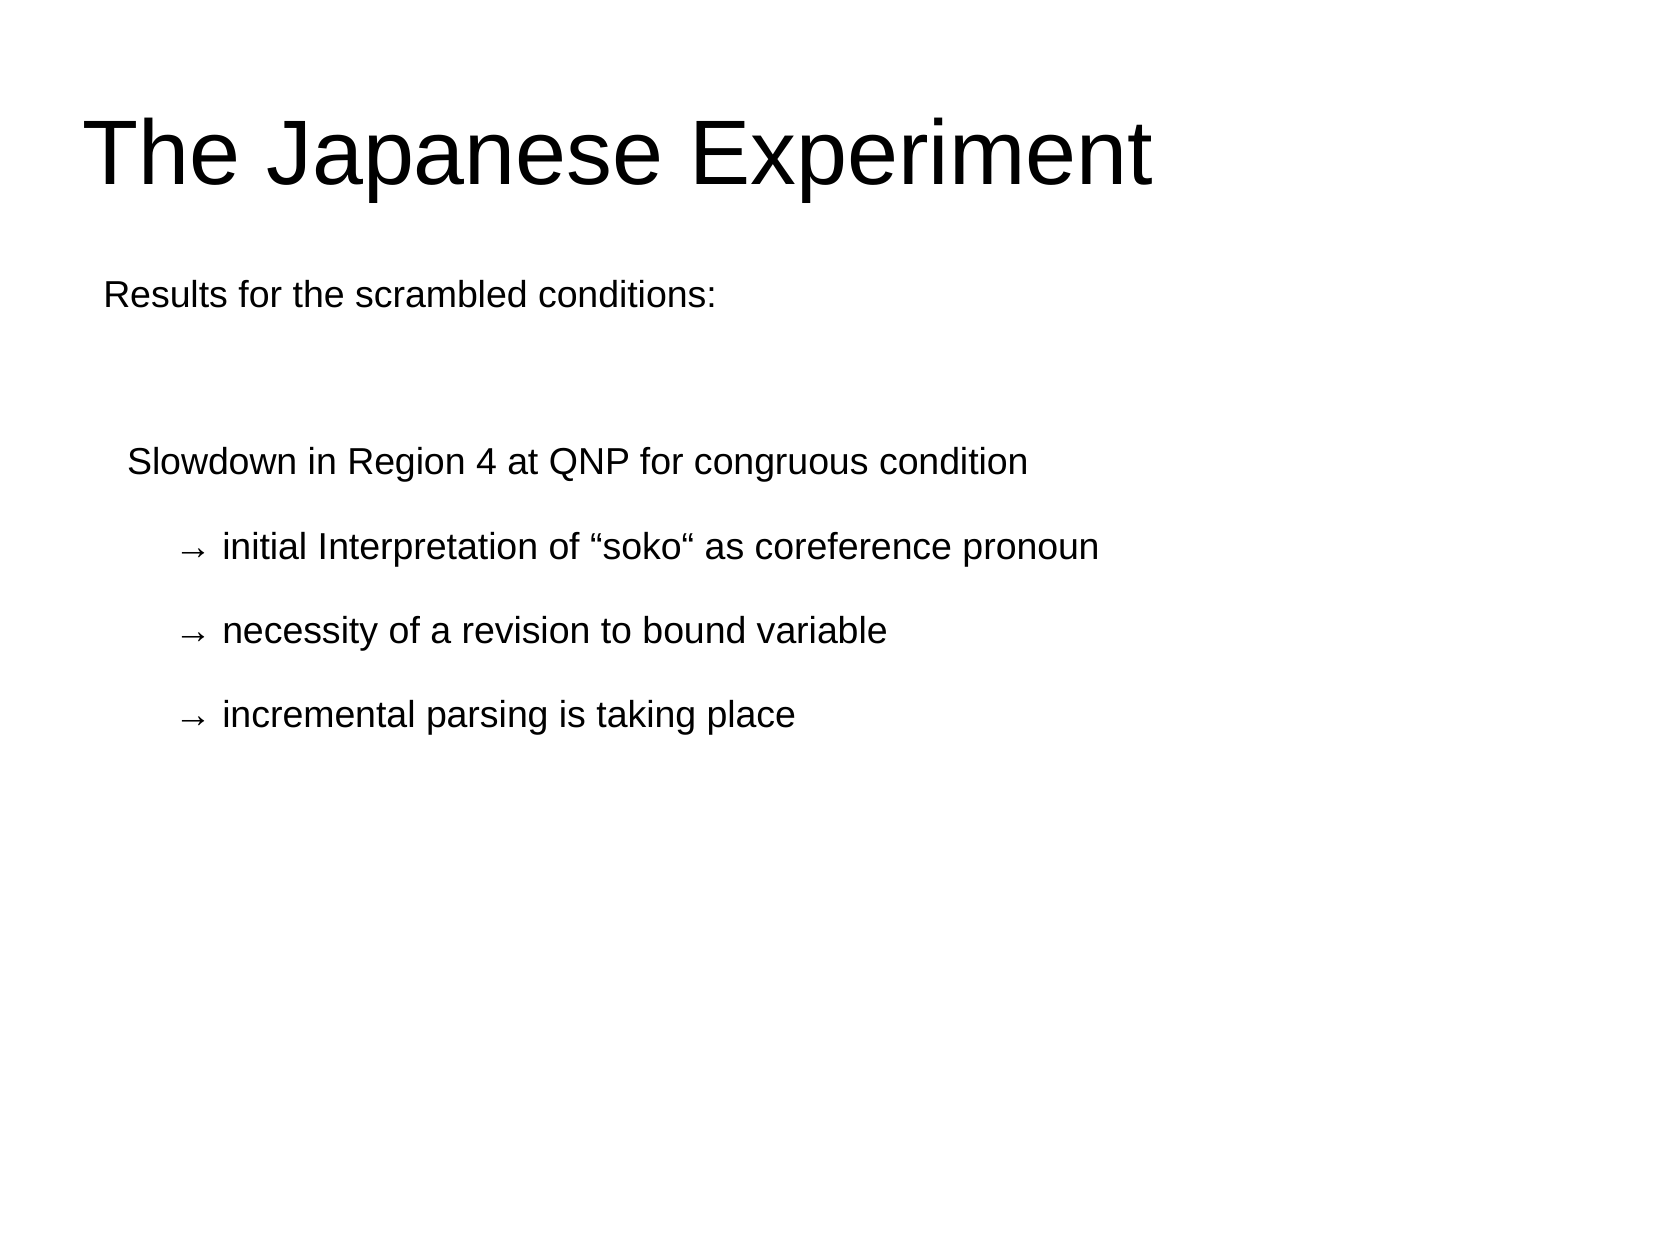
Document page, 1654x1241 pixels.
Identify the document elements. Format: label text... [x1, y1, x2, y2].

title The Japanese Experiment [82, 49, 1571, 257]
text_box Results for the scrambled conditions: Slowdown in Region 4 at QNP for congruous condition → initial Interpretation of “soko“ as coreference pronoun → necessity of a revision to bound variable → incremental parsing is taking place [88, 265, 1270, 744]
